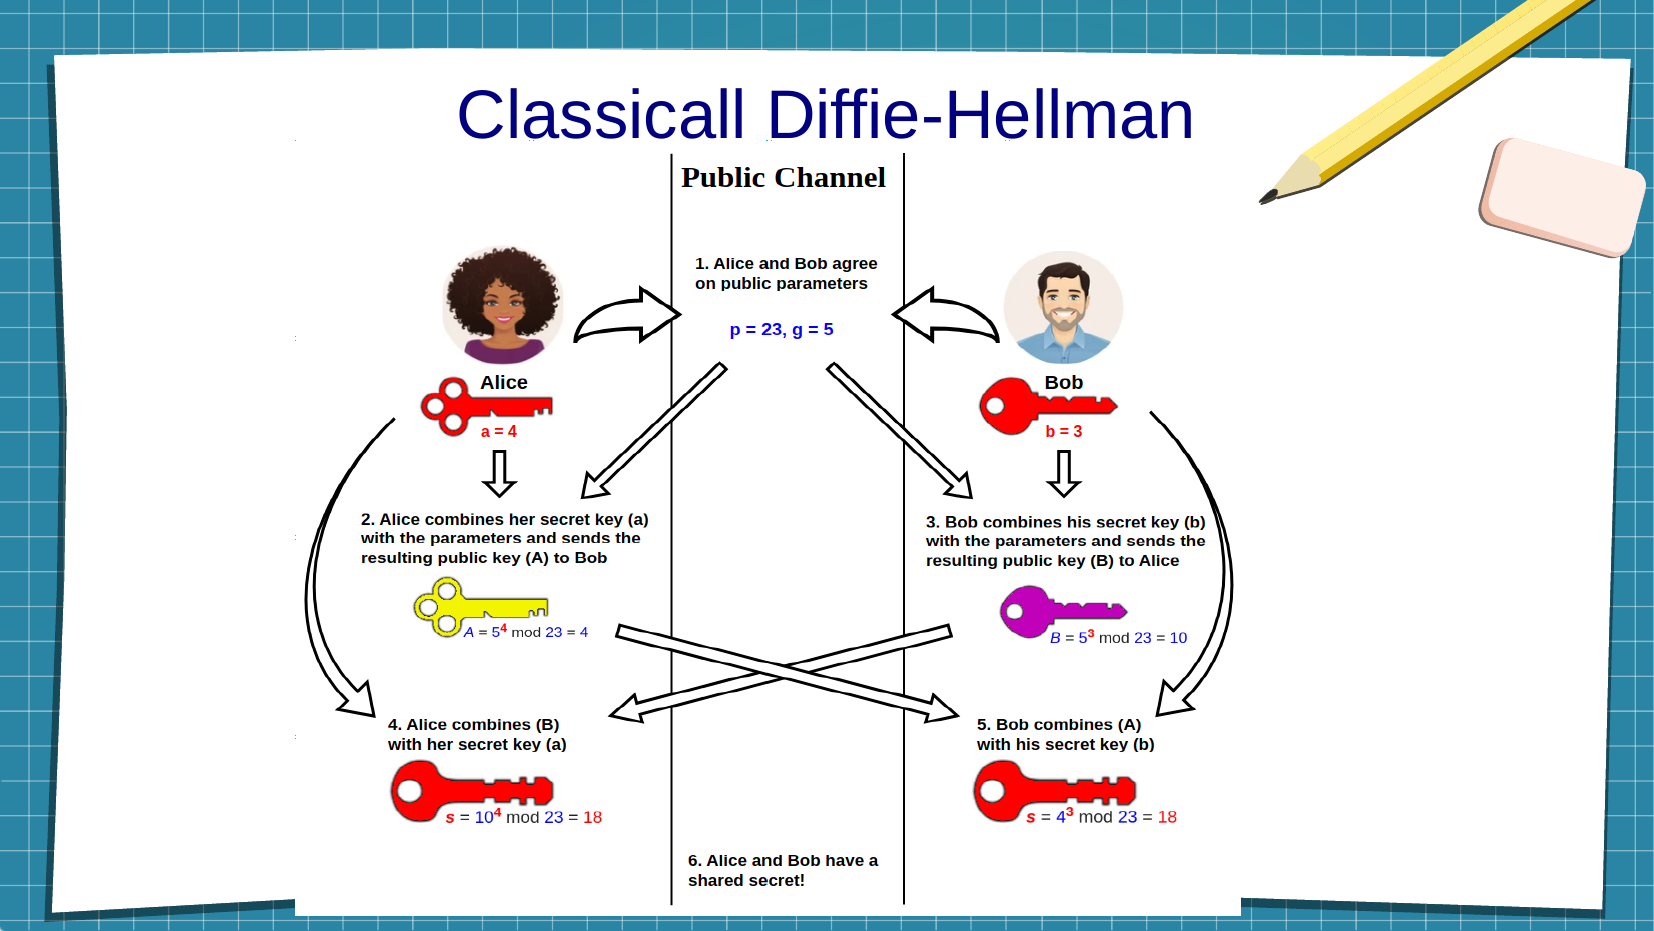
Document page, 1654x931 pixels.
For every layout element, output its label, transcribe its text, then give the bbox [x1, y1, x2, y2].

picture [295, 140, 1241, 916]
title Classicall Diffie-Hellman [82, 37, 1571, 193]
